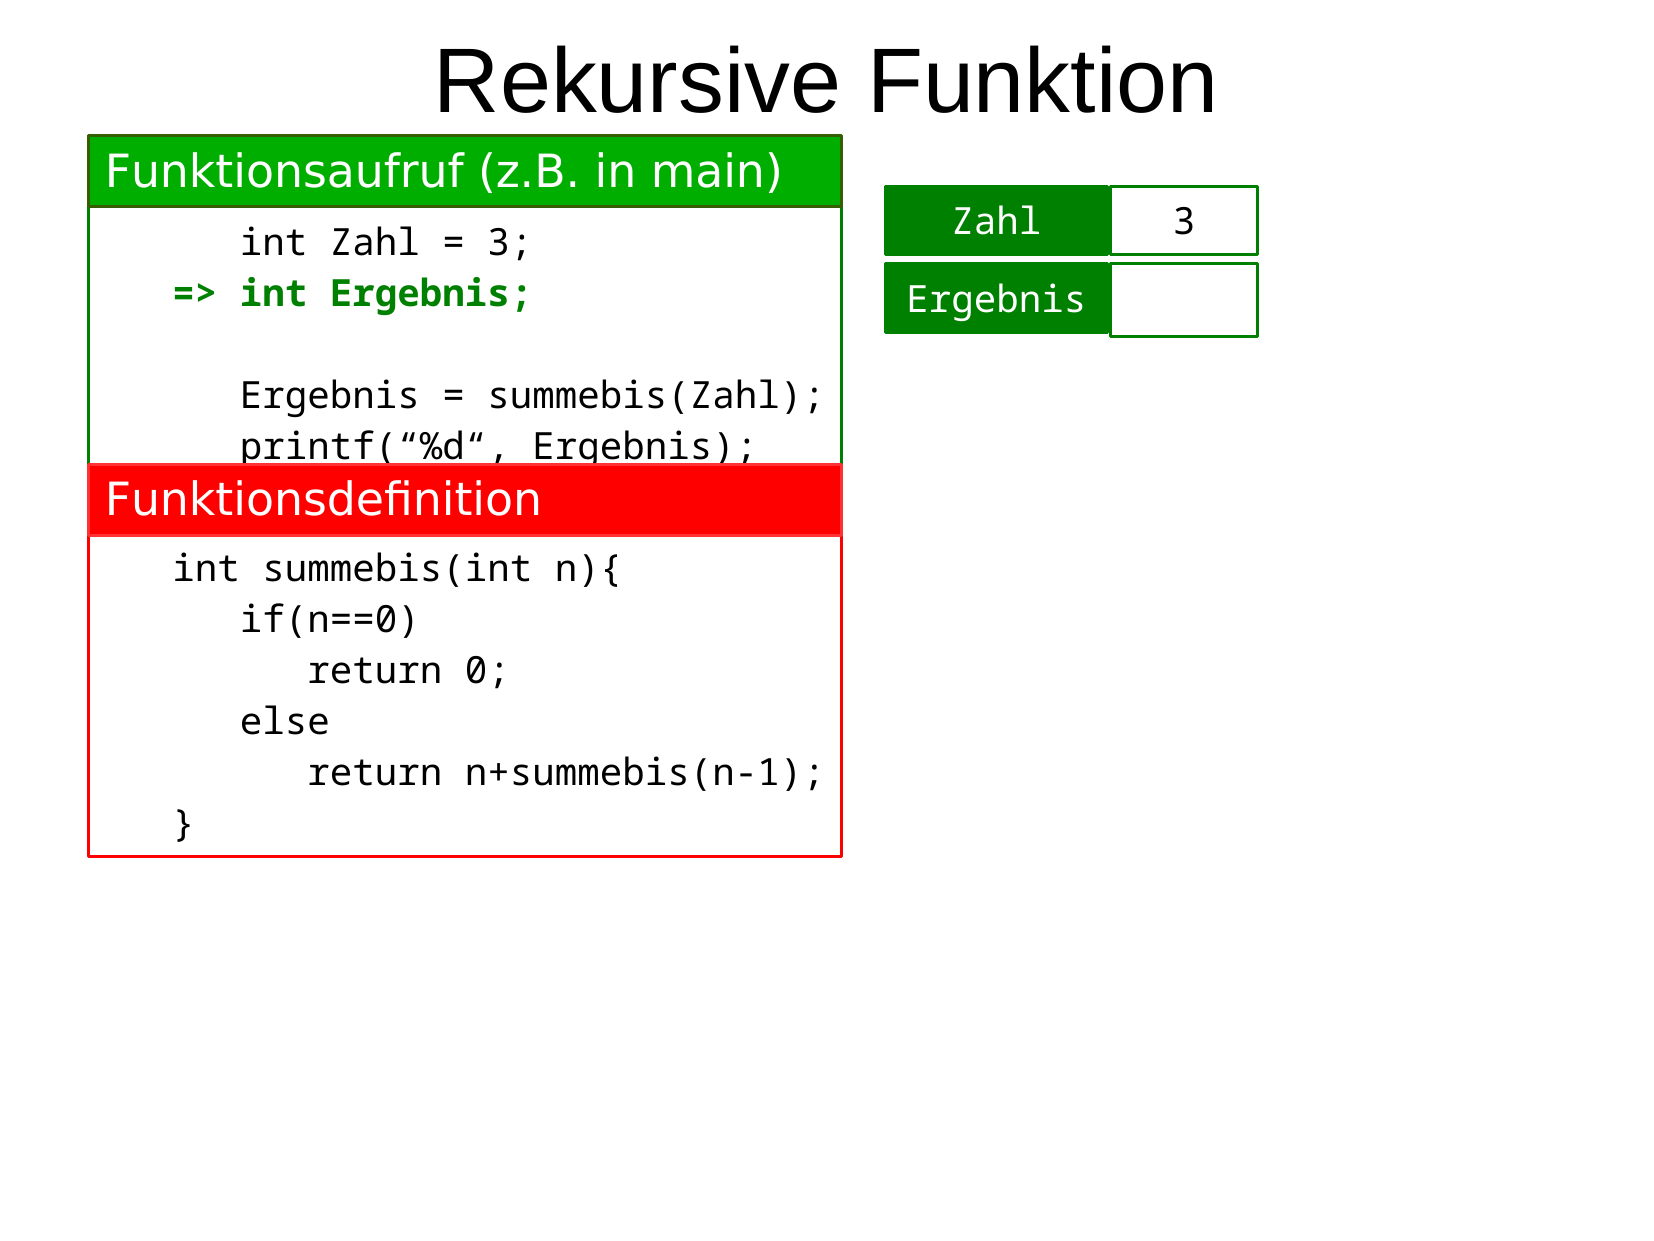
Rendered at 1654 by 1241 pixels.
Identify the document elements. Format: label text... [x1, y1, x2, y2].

text_box Funktionsaufruf (z.B. in main) [88, 139, 842, 207]
text_box int summebis(int n){ if(n==0) return 0; else return n+summebis(n-1); } [88, 537, 842, 812]
text_box [1110, 263, 1258, 325]
text_box Ergebnis [885, 263, 1108, 325]
text_box 3 [1110, 186, 1258, 248]
text_box Zahl [885, 186, 1108, 248]
text_box Funktionsdefinition [88, 464, 842, 536]
text_box int Zahl = 3; => int Ergebnis; Ergebnis = summebis(Zahl); printf(“%d“, Ergebnis); [88, 208, 842, 443]
title Rekursive Funktion [82, 24, 1571, 139]
